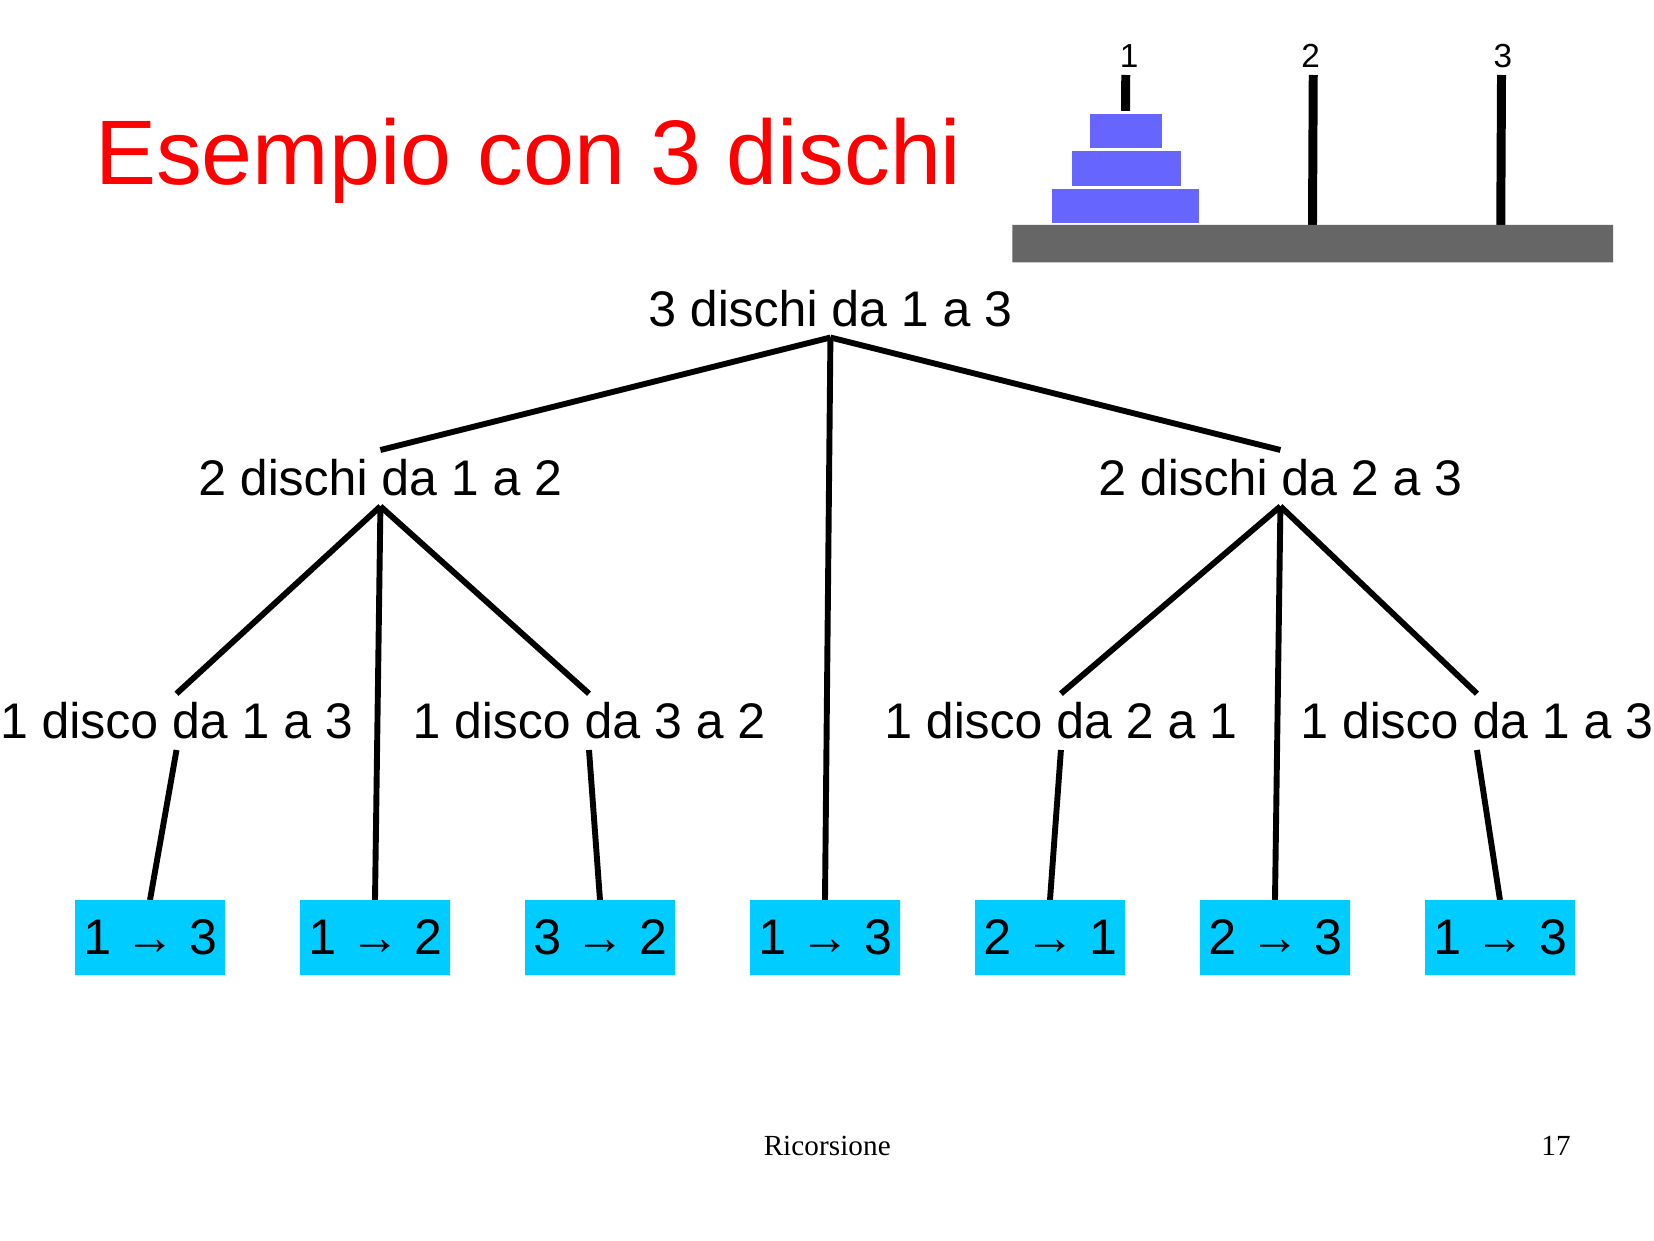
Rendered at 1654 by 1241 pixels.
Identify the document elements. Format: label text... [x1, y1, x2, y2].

text_box 2 dischi da 2 a 3 [1098, 450, 1463, 507]
text_box 2 → 3 [1200, 900, 1351, 976]
text_box 1 disco da 3 a 2 [412, 693, 766, 751]
text_box 2 → 1 [975, 900, 1126, 976]
text_box 1 disco da 1 a 3 [1300, 693, 1654, 751]
text_box 3 dischi da 1 a 3 [648, 281, 1013, 338]
text_box 2 [1301, 37, 1358, 76]
text_box 1 → 3 [750, 900, 901, 976]
text_box 1 disco da 2 a 1 [884, 693, 1238, 751]
text_box 1 → 2 [300, 900, 451, 976]
text_box 3 [1493, 37, 1539, 76]
title Esempio con 3 dischi [82, 49, 976, 257]
text_box 1 [1119, 37, 1165, 76]
text_box [1012, 112, 1614, 263]
text_box 1 → 3 [1425, 900, 1576, 976]
text_box 1 disco da 1 a 3 [0, 693, 354, 751]
text_box 2 dischi da 1 a 2 [198, 450, 563, 507]
text_box 3 → 2 [525, 900, 676, 976]
text_box 1 → 3 [75, 900, 226, 976]
